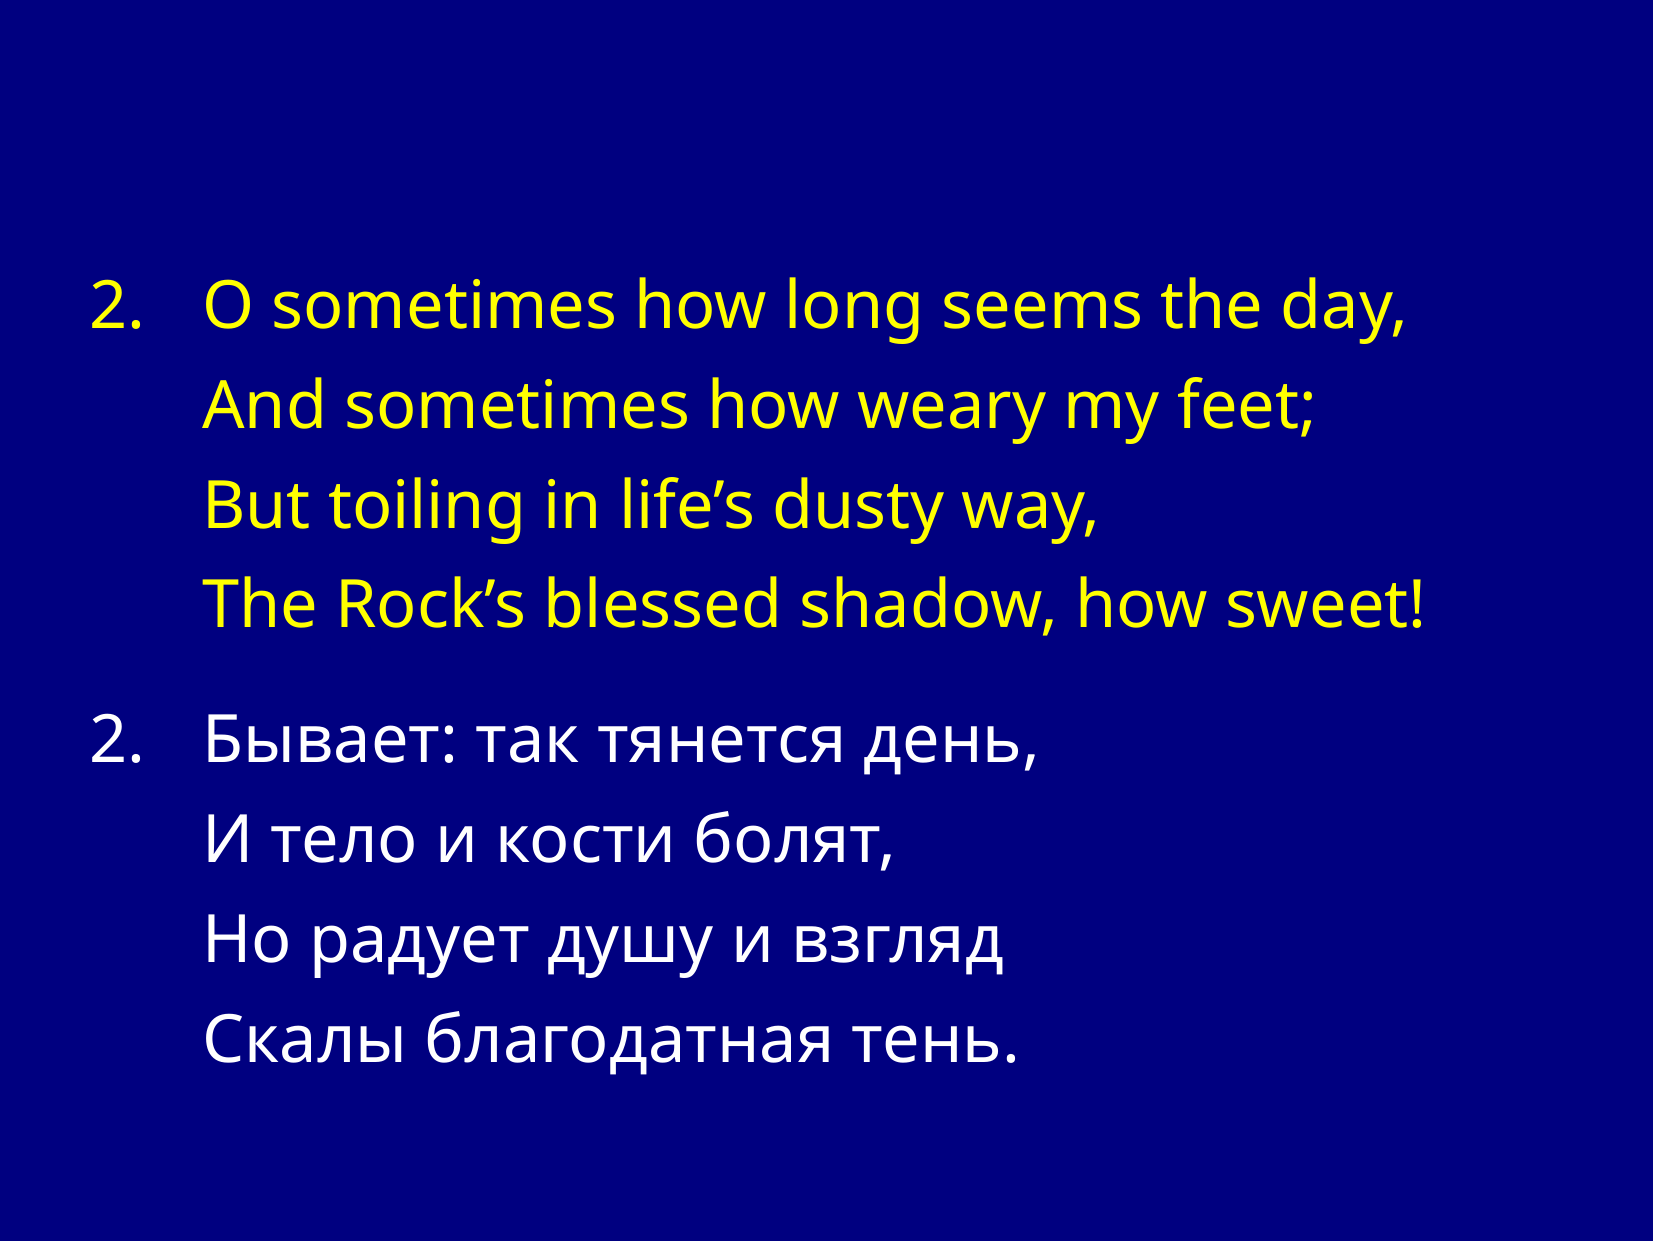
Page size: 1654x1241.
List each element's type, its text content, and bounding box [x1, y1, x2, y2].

text_box 2. O sometimes how long seems the day, And sometimes how weary my feet; But toiling in life’s dusty way, The Rock’s blessed shadow, how sweet! [75, 150, 1576, 638]
text_box 2. Бывает: так тянется день, И тело и кости болят, Но радует душу и взгляд Скалы благодатная тень. [75, 675, 1576, 1163]
